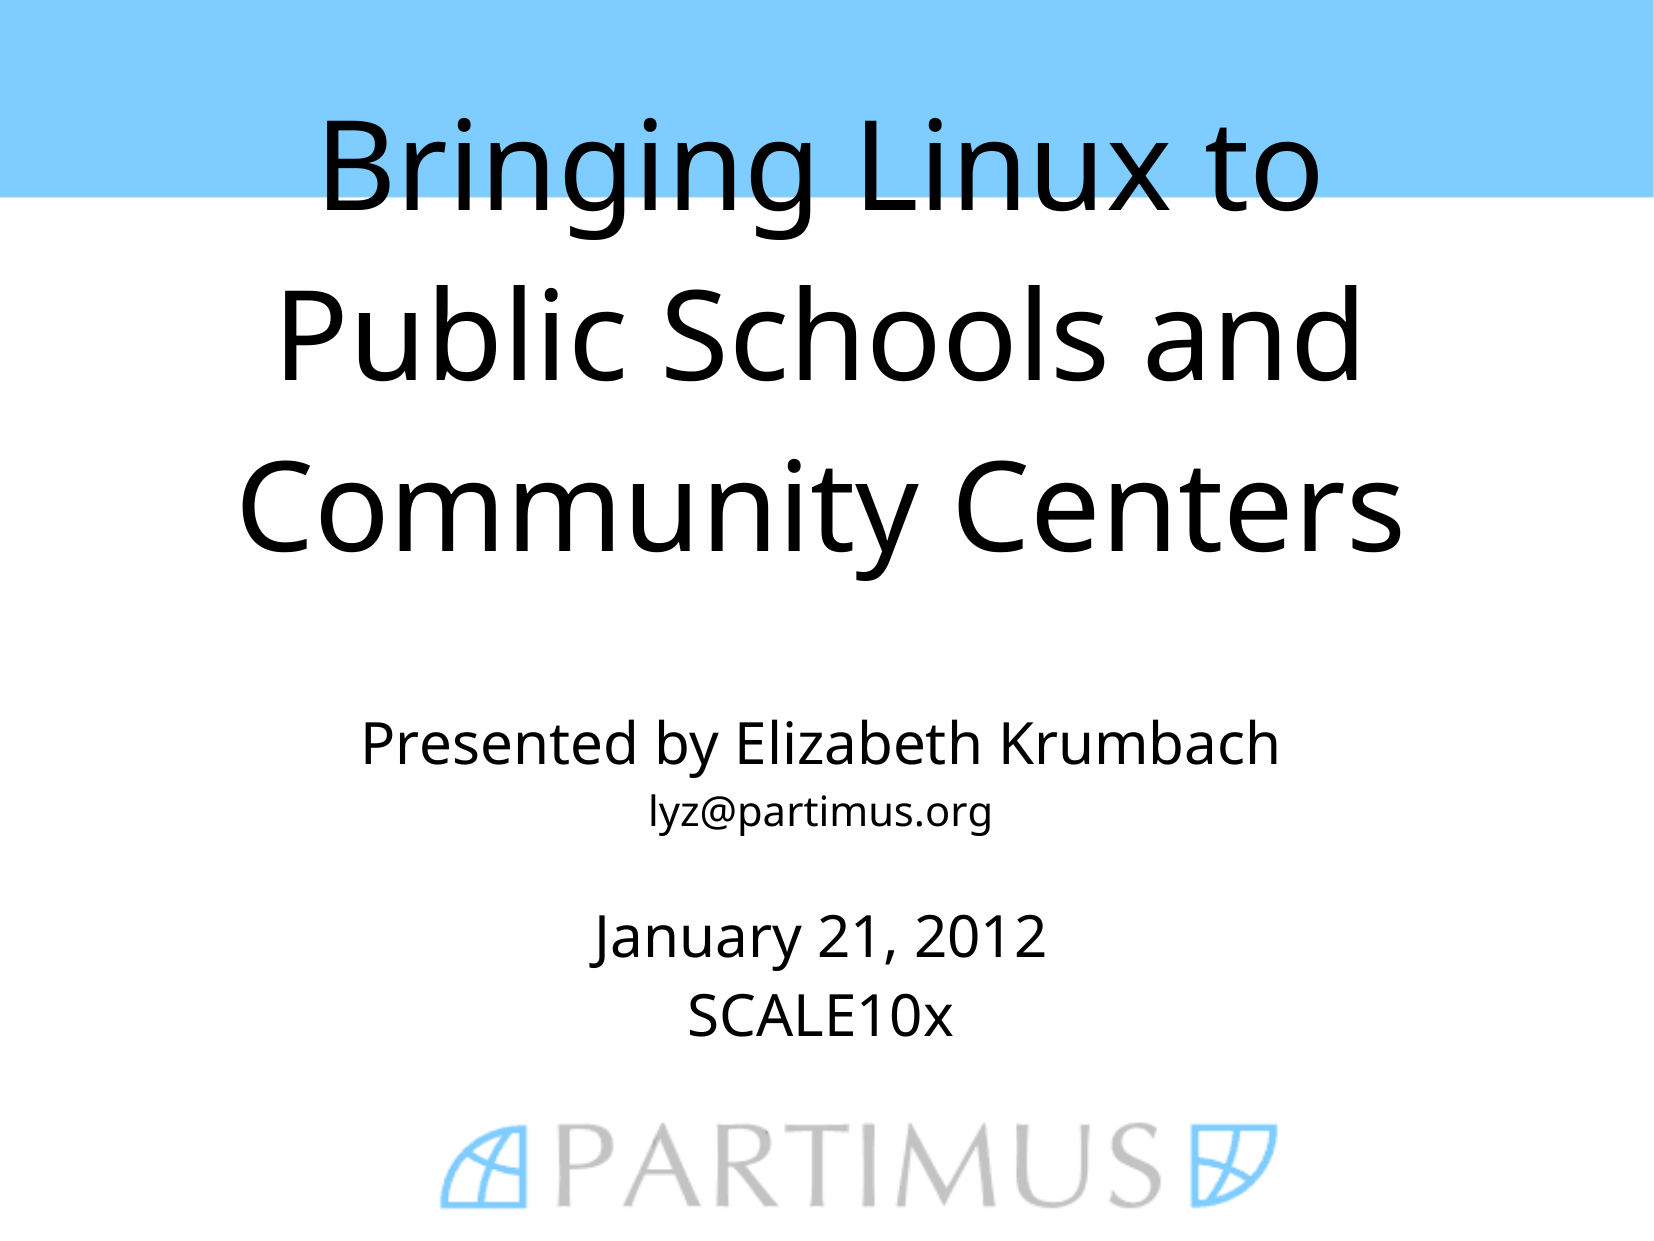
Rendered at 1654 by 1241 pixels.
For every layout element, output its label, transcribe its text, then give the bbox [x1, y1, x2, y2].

subtitle Bringing Linux to Public Schools and Community Centers Presented by Elizabeth Krumbach lyz@partimus.org January 21, 2012 SCALE10x [76, 0, 1565, 1109]
picture [0, 0, 1654, 1241]
